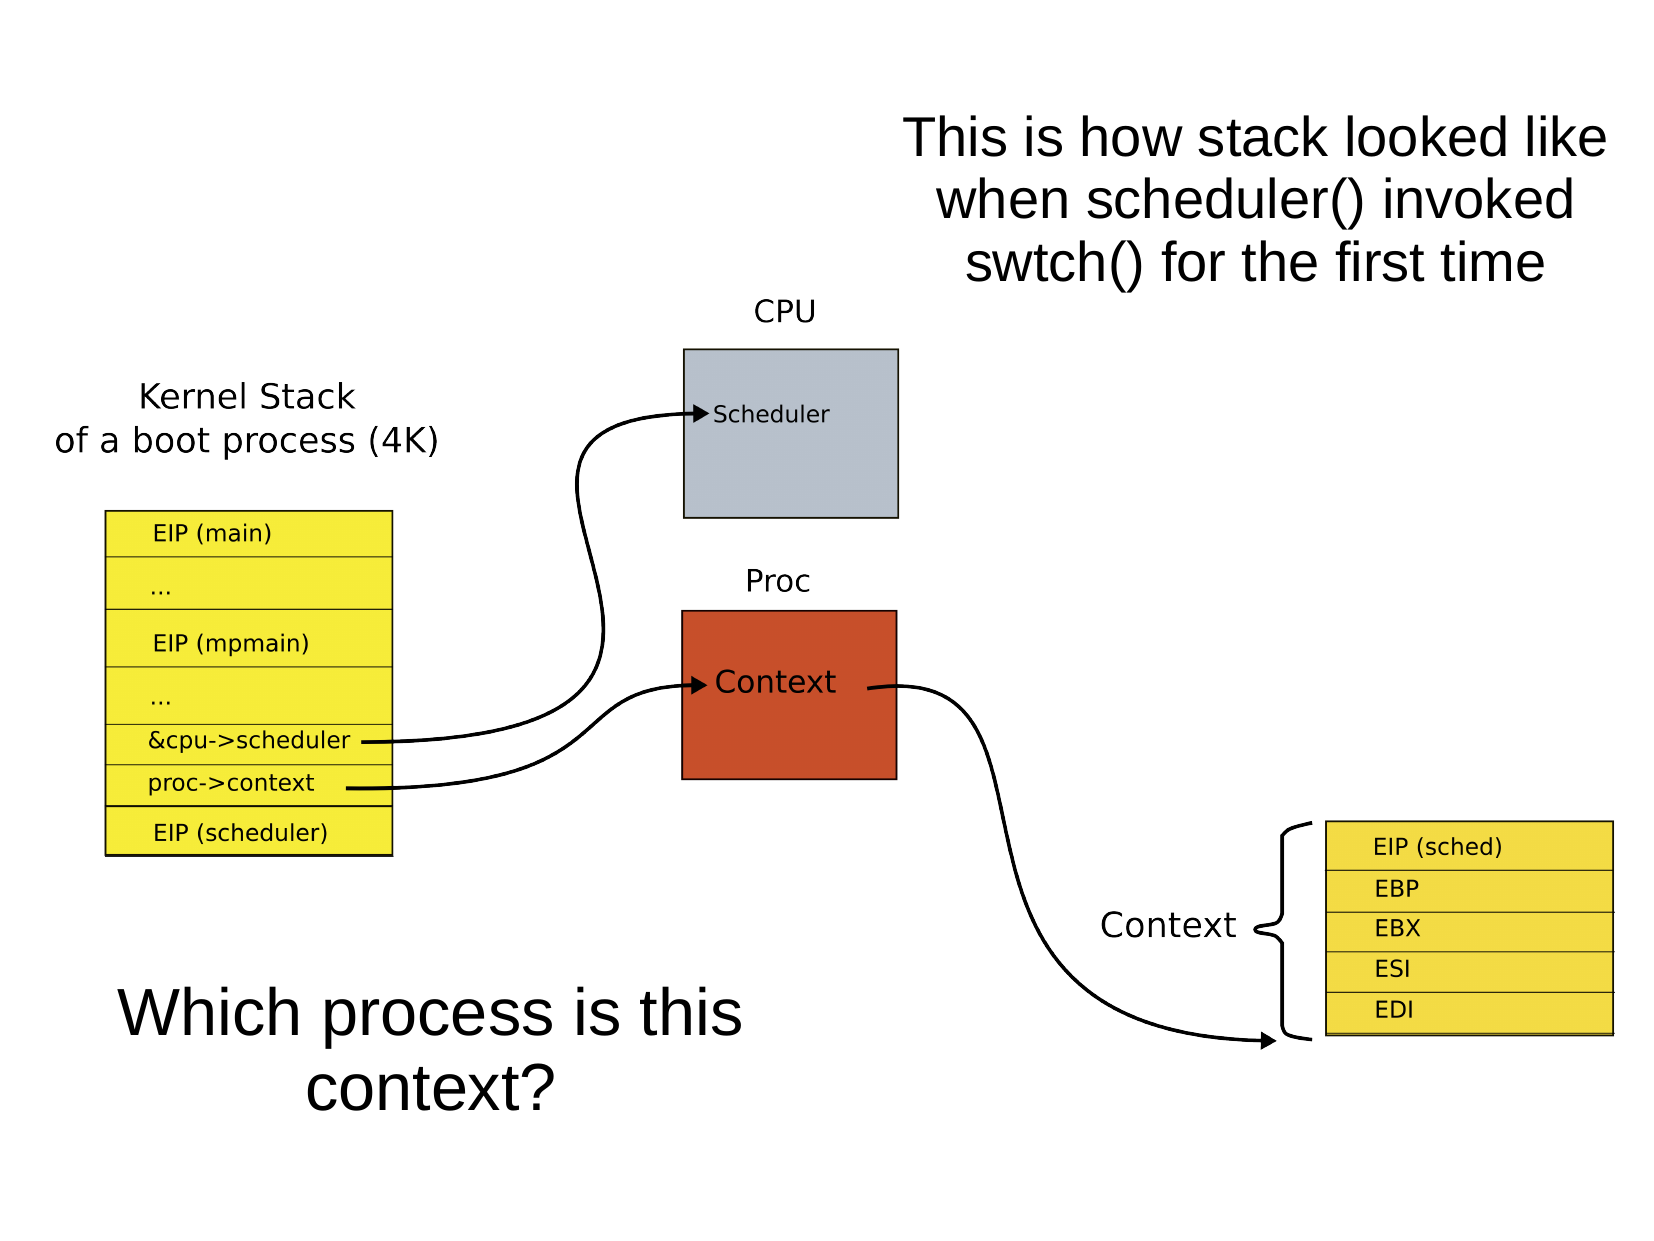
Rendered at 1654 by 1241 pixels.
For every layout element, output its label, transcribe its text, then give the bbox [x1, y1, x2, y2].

list Which process is this context? [75, 975, 788, 1126]
picture [56, 299, 1615, 1050]
list This is how stack looked like when scheduler() invoked swtch() for the first time [900, 105, 1613, 301]
